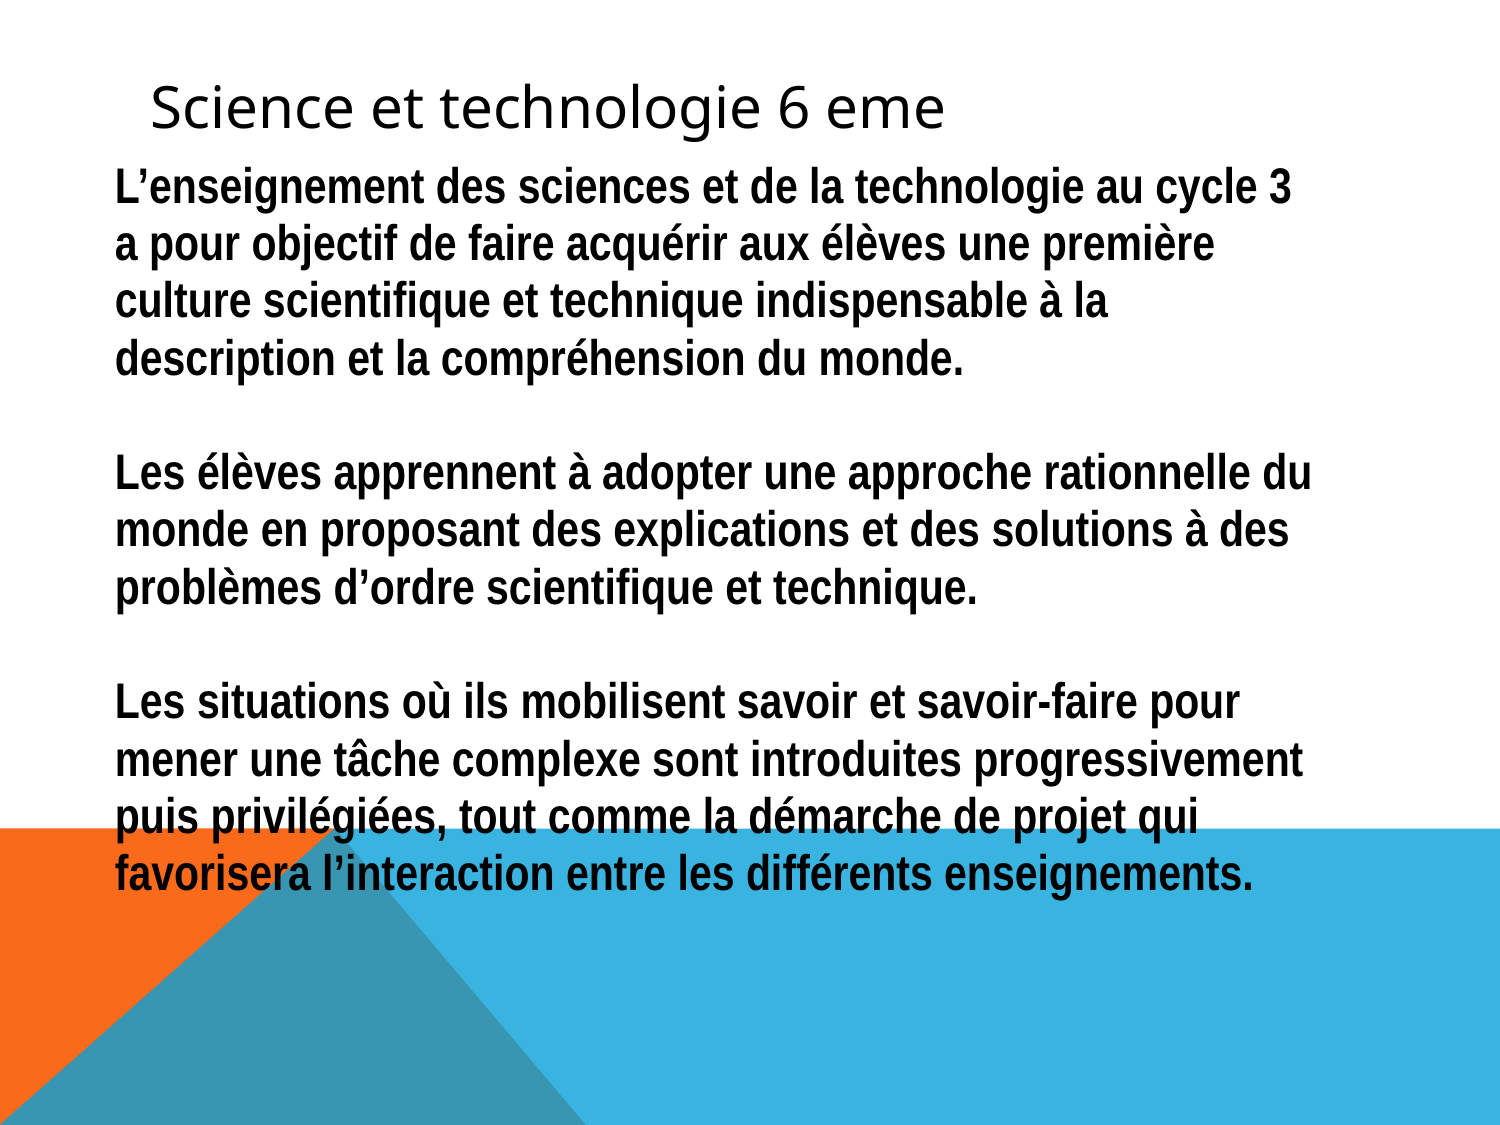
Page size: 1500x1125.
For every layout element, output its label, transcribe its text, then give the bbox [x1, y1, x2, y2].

text_box L’enseignement des sciences et de la technologie au cycle 3 a pour objectif de faire acquérir aux élèves une première culture scientifique et technique indispensable à la description et la compréhension du monde. Les élèves apprennent à adopter une approche rationnelle du monde en proposant des explications et des solutions à des problèmes d’ordre scientifique et technique. Les situations où ils mobilisent savoir et savoir-faire pour mener une tâche complexe sont introduites progressivement puis privilégiées, tout comme la démarche de projet qui favorisera l’interaction entre les différents enseignements. [100, 148, 1329, 909]
text_box Science et technologie 6 eme [135, 58, 1370, 149]
